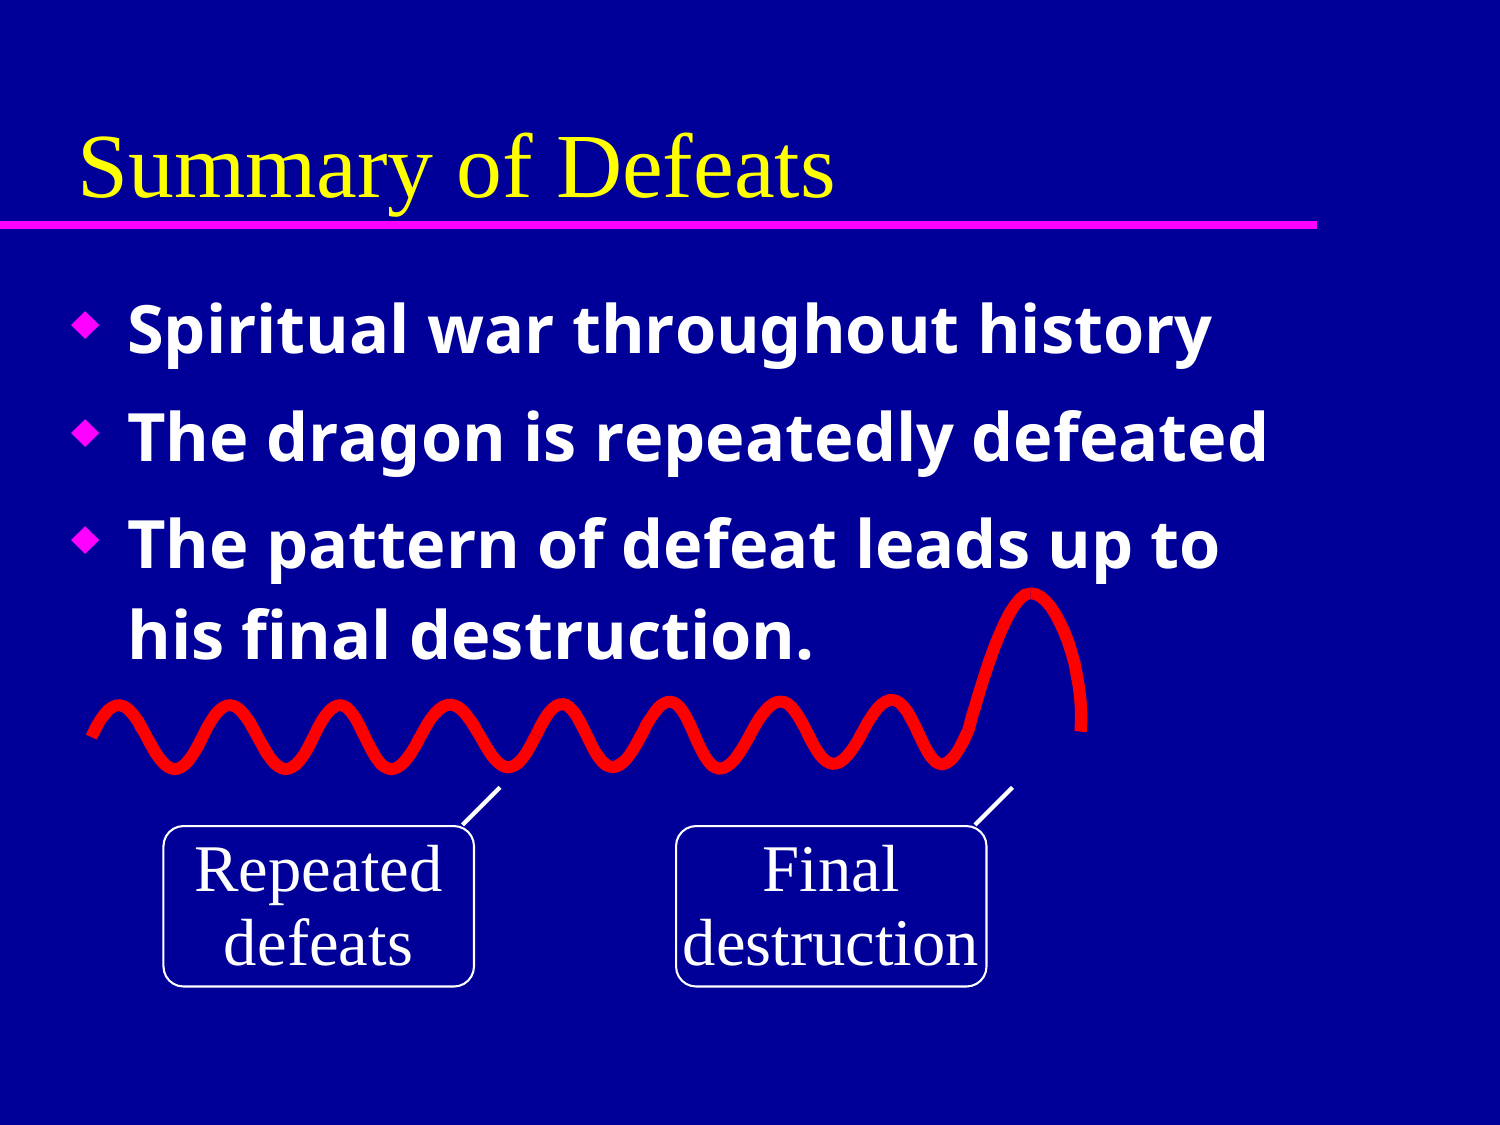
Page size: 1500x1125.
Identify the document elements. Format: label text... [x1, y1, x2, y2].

text_box Repeated defeats [163, 826, 474, 987]
title Summary of Defeats [62, 43, 1338, 225]
list Spiritual war throughout history The dragon is repeatedly defeated The pattern of defeat leads up to his final destruction. [55, 275, 1461, 951]
text_box [85, 587, 1088, 776]
text_box Final destruction [676, 826, 987, 987]
